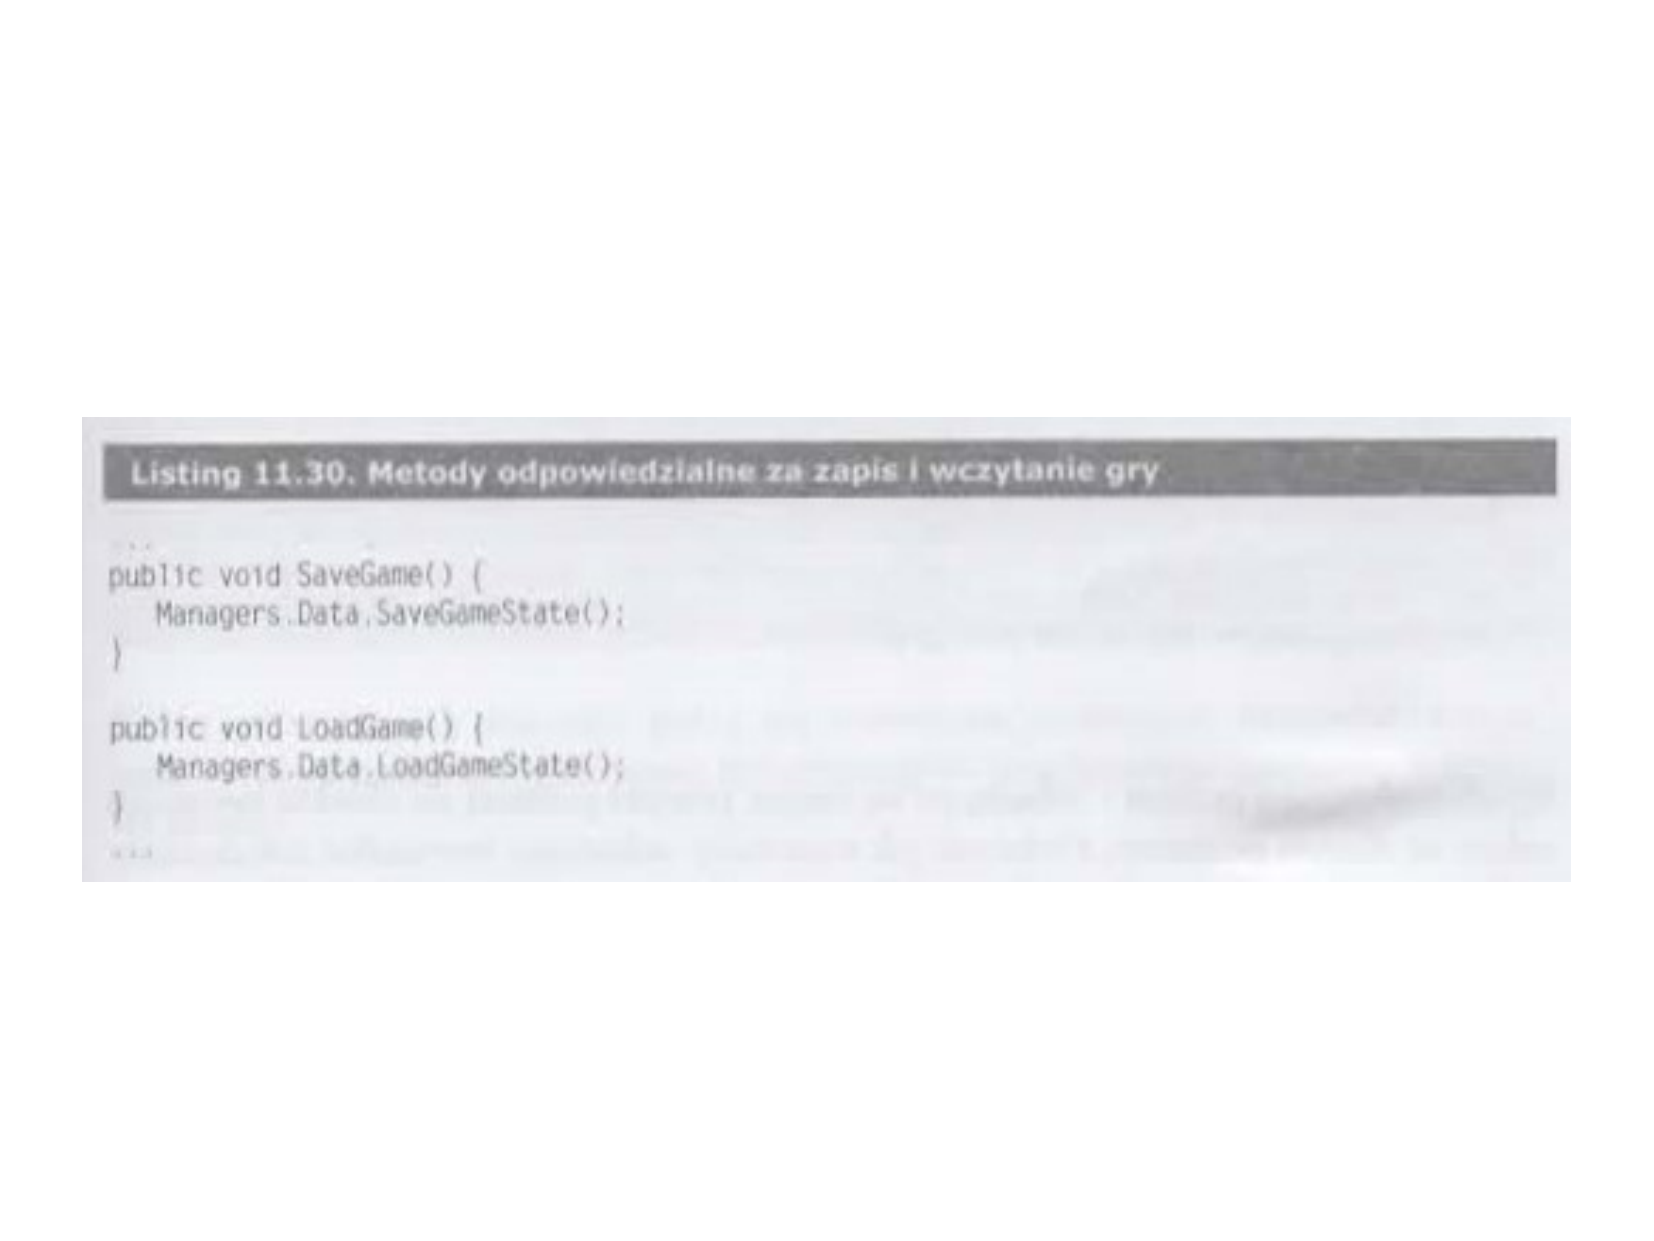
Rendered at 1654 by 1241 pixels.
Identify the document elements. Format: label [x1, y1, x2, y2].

picture [82, 417, 1571, 882]
